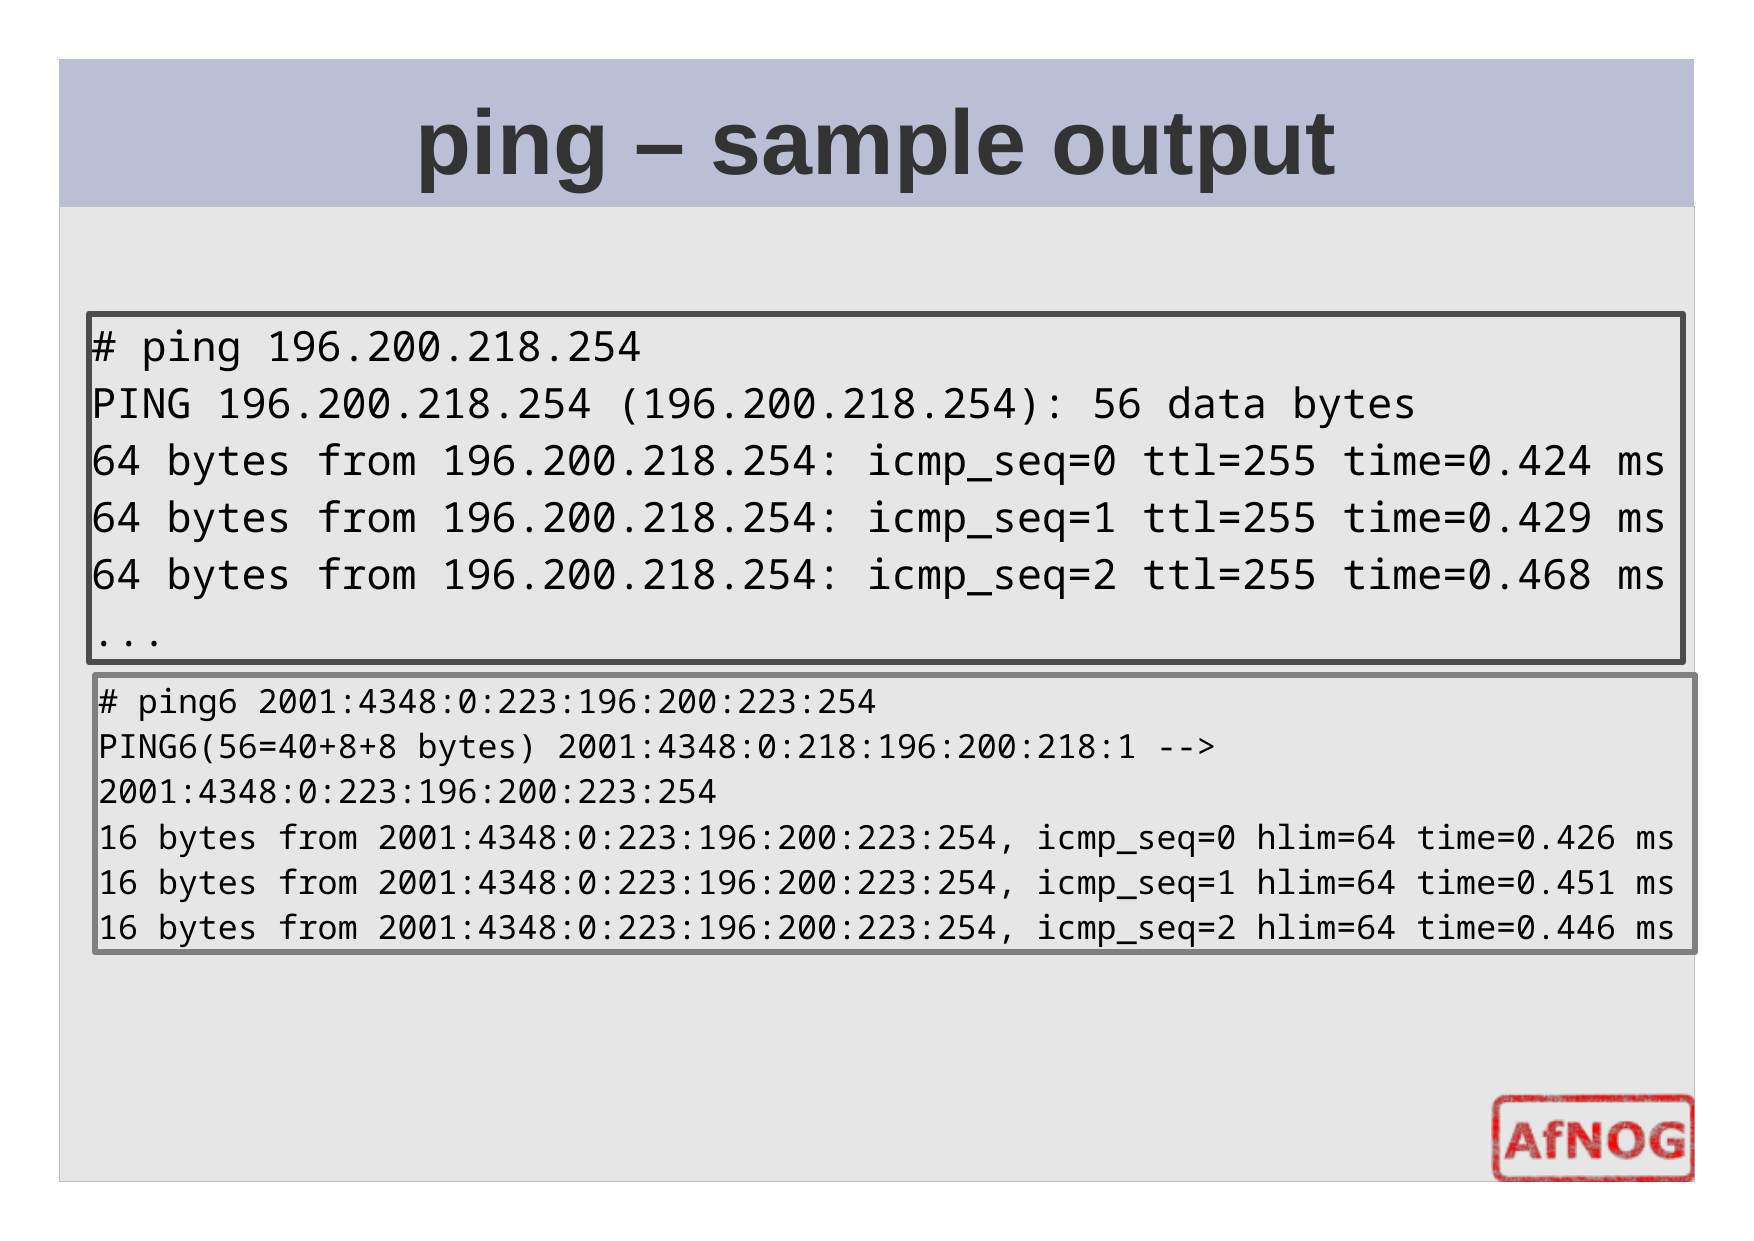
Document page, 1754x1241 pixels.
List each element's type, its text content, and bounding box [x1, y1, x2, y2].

title ping – sample output [59, 48, 1695, 237]
picture [1490, 1092, 1695, 1182]
text_box # ping6 2001:4348:0:223:196:200:223:254 PING6(56=40+8+8 bytes) 2001:4348:0:218:196:200:218:1 --> 2001:4348:0:223:196:200:223:254 16 bytes from 2001:4348:0:223:196:200:223:254, icmp_seq=0 hlim=64 time=0.426 ms 16 bytes from 2001:4348:0:223:196:200:223:254, icmp_seq=1 hlim=64 time=0.451 ms 16 bytes from 2001:4348:0:223:196:200:223:254, icmp_seq=2 hlim=64 time=0.446 ms [95, 675, 1695, 892]
text_box # ping 196.200.218.254 PING 196.200.218.254 (196.200.218.254): 56 data bytes 64 bytes from 196.200.218.254: icmp_seq=0 ttl=255 time=0.424 ms 64 bytes from 196.200.218.254: icmp_seq=1 ttl=255 time=0.429 ms 64 bytes from 196.200.218.254: icmp_seq=2 ttl=255 time=0.468 ms ... [88, 314, 1684, 608]
